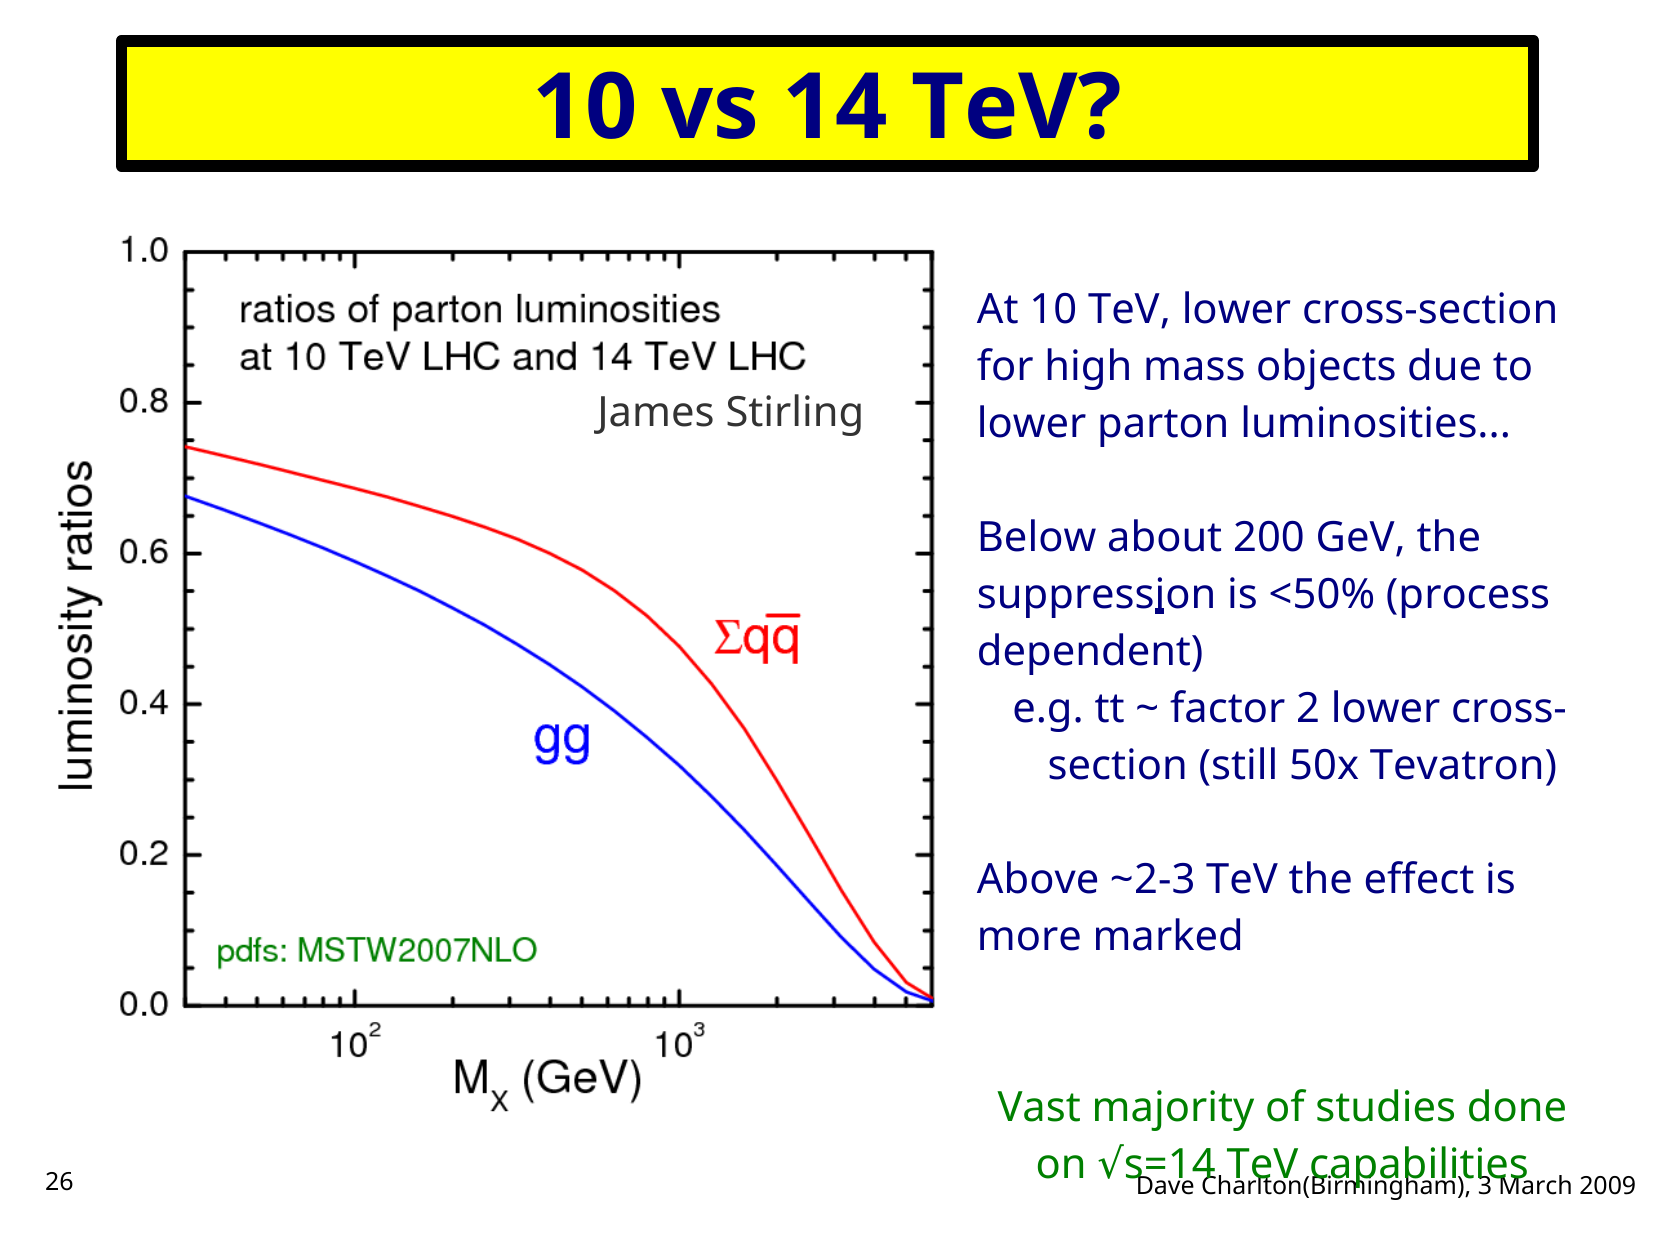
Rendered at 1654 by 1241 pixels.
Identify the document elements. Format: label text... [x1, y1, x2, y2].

text_box James Stirling [597, 381, 880, 431]
title 10 vs 14 TeV? [121, 49, 1534, 158]
text_box At 10 TeV, lower cross-section for high mass objects due to lower parton luminosities... Below about 200 GeV, the suppression is <50% (process dependent) e.g. tt ~ factor 2 lower cross-section (still 50x Tevatron) Above ~2-3 TeV the effect is more marked Vast majority of studies done on √s=14 TeV capabilities [976, 221, 1588, 1144]
picture [34, 227, 950, 1119]
